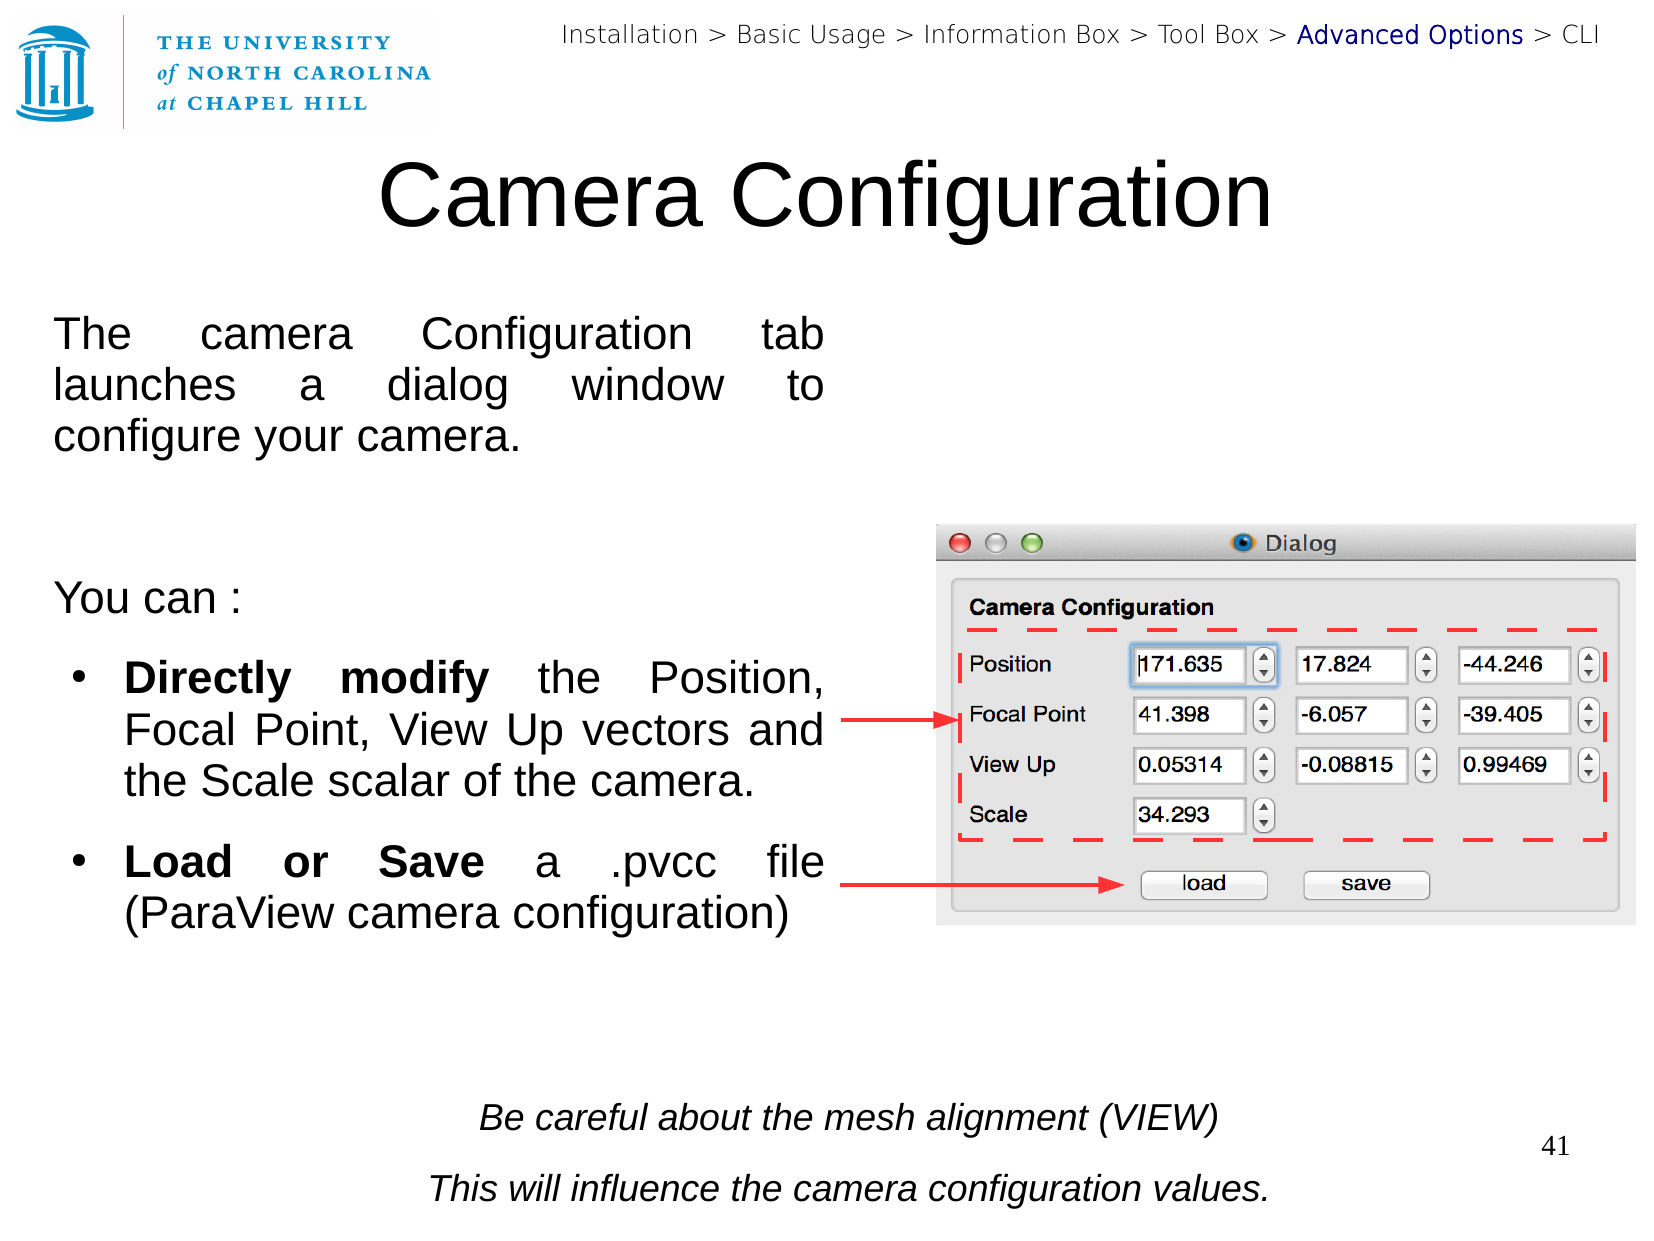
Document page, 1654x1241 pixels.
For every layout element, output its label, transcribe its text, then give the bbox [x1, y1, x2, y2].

list [960, 630, 1606, 841]
picture [936, 524, 1636, 925]
text_box Installation > Basic Usage > Information Box > Tool Box > Advanced Options > CLI [546, 12, 1654, 57]
list The camera Configuration tab launches a dialog window to configure your camera. You can : Directly modify the Position, Focal Point, View Up vectors and the Scale scalar of the camera. Load or Save a .pvcc file (ParaView camera configuration) [53, 307, 826, 976]
list Be careful about the mesh alignment (VIEW) This will influence the camera configuration values. [121, 1096, 1577, 1220]
picture [11, 12, 436, 132]
title Camera Configuration [82, 90, 1571, 298]
